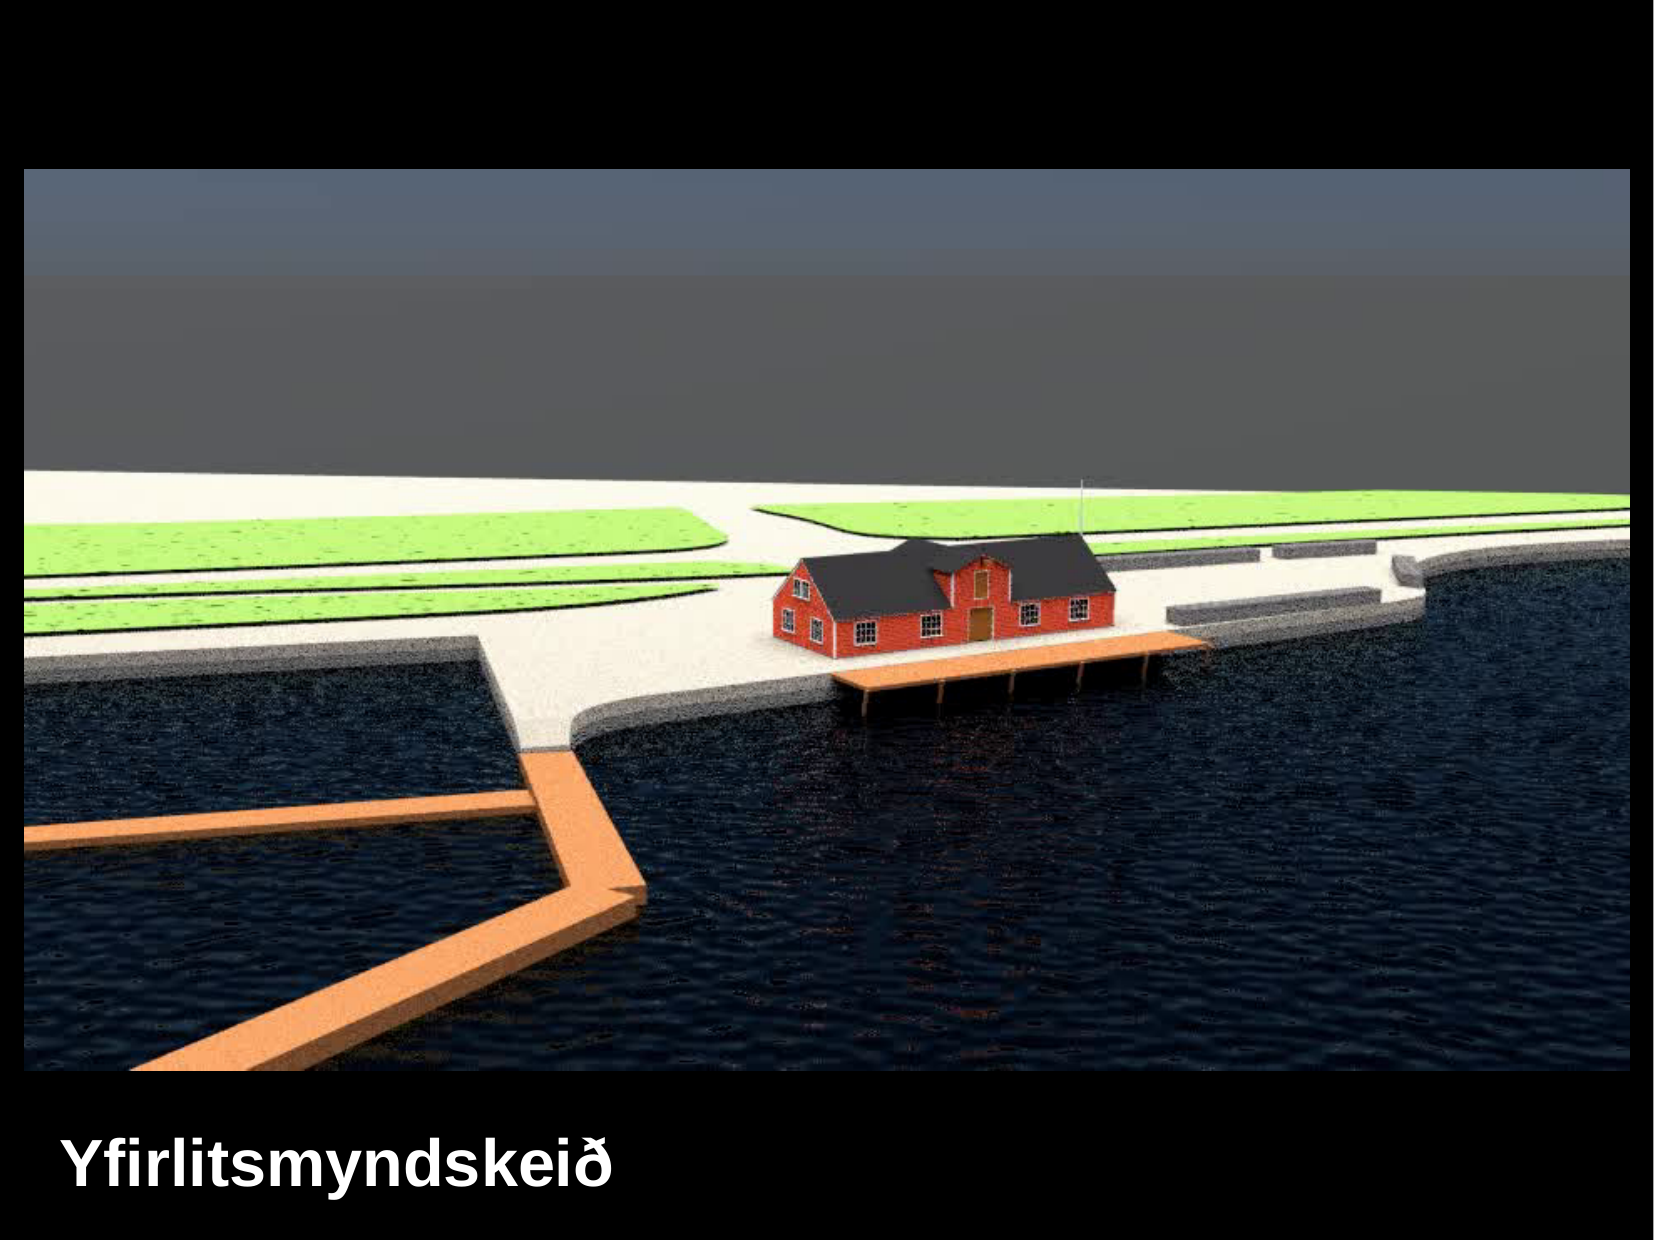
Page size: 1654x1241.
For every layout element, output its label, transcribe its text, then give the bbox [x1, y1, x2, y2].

title Yfirlitsmyndskeið [59, 1098, 1548, 1229]
text_box [23, 168, 1630, 1072]
